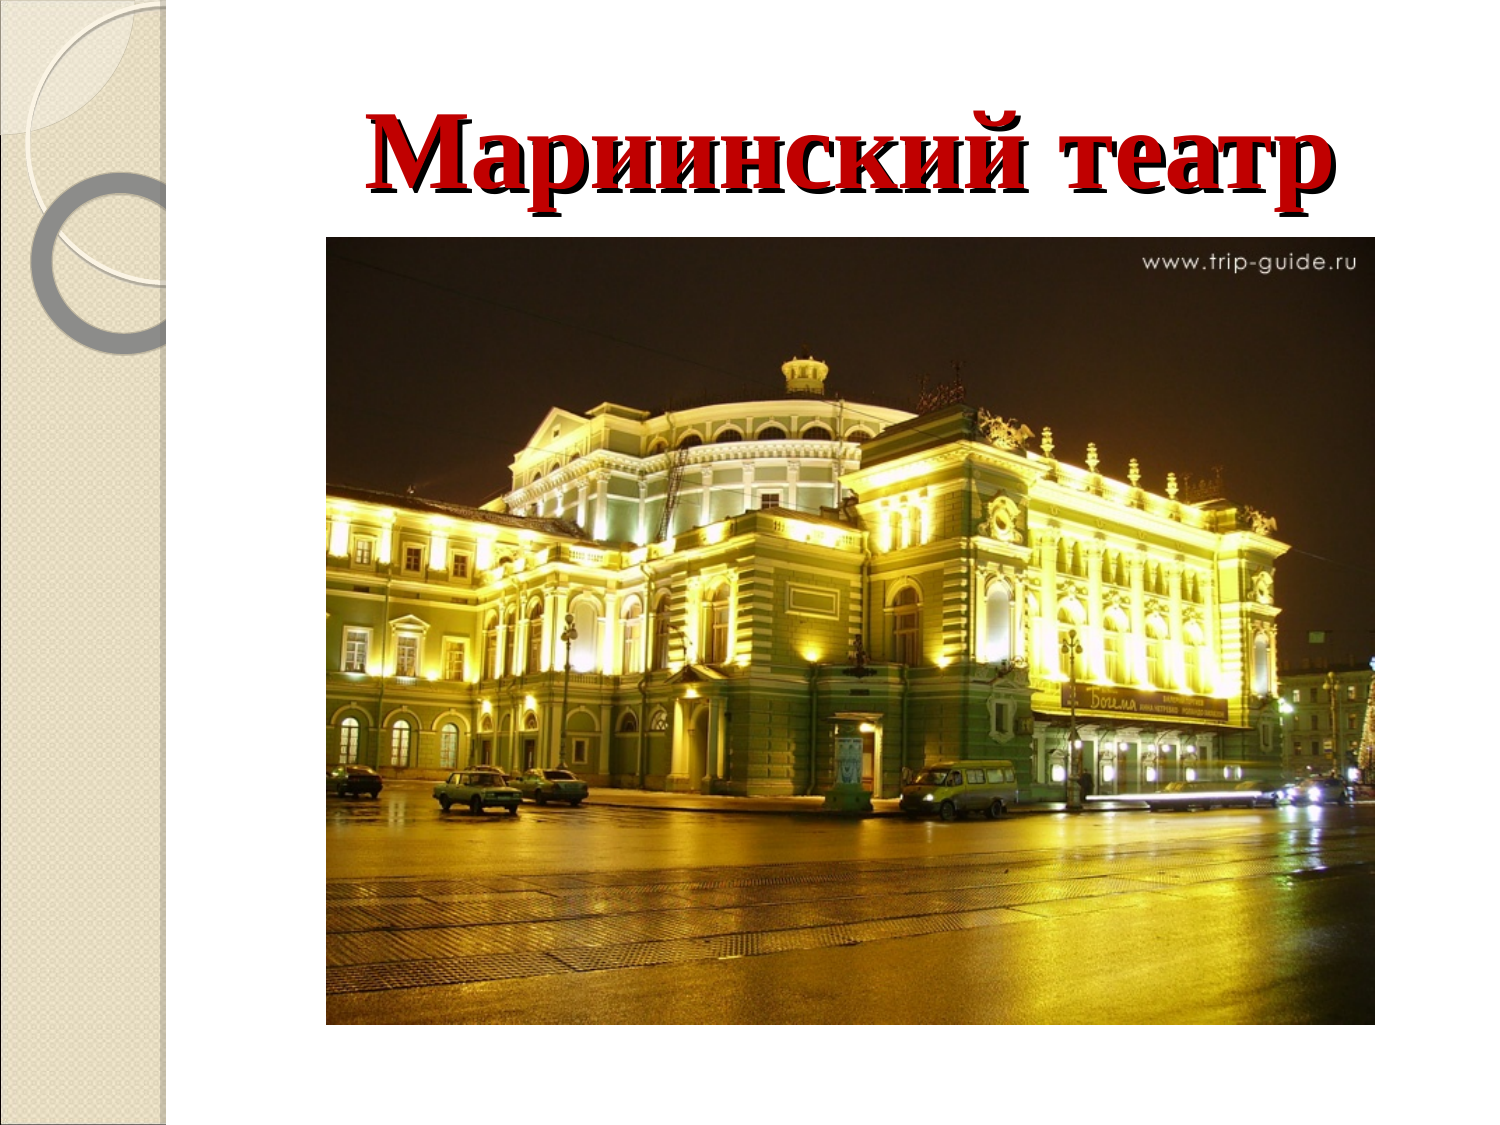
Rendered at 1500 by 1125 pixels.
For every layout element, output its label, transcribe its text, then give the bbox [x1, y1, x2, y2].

picture [326, 237, 1375, 1026]
title Мариинский театр [235, 45, 1466, 233]
